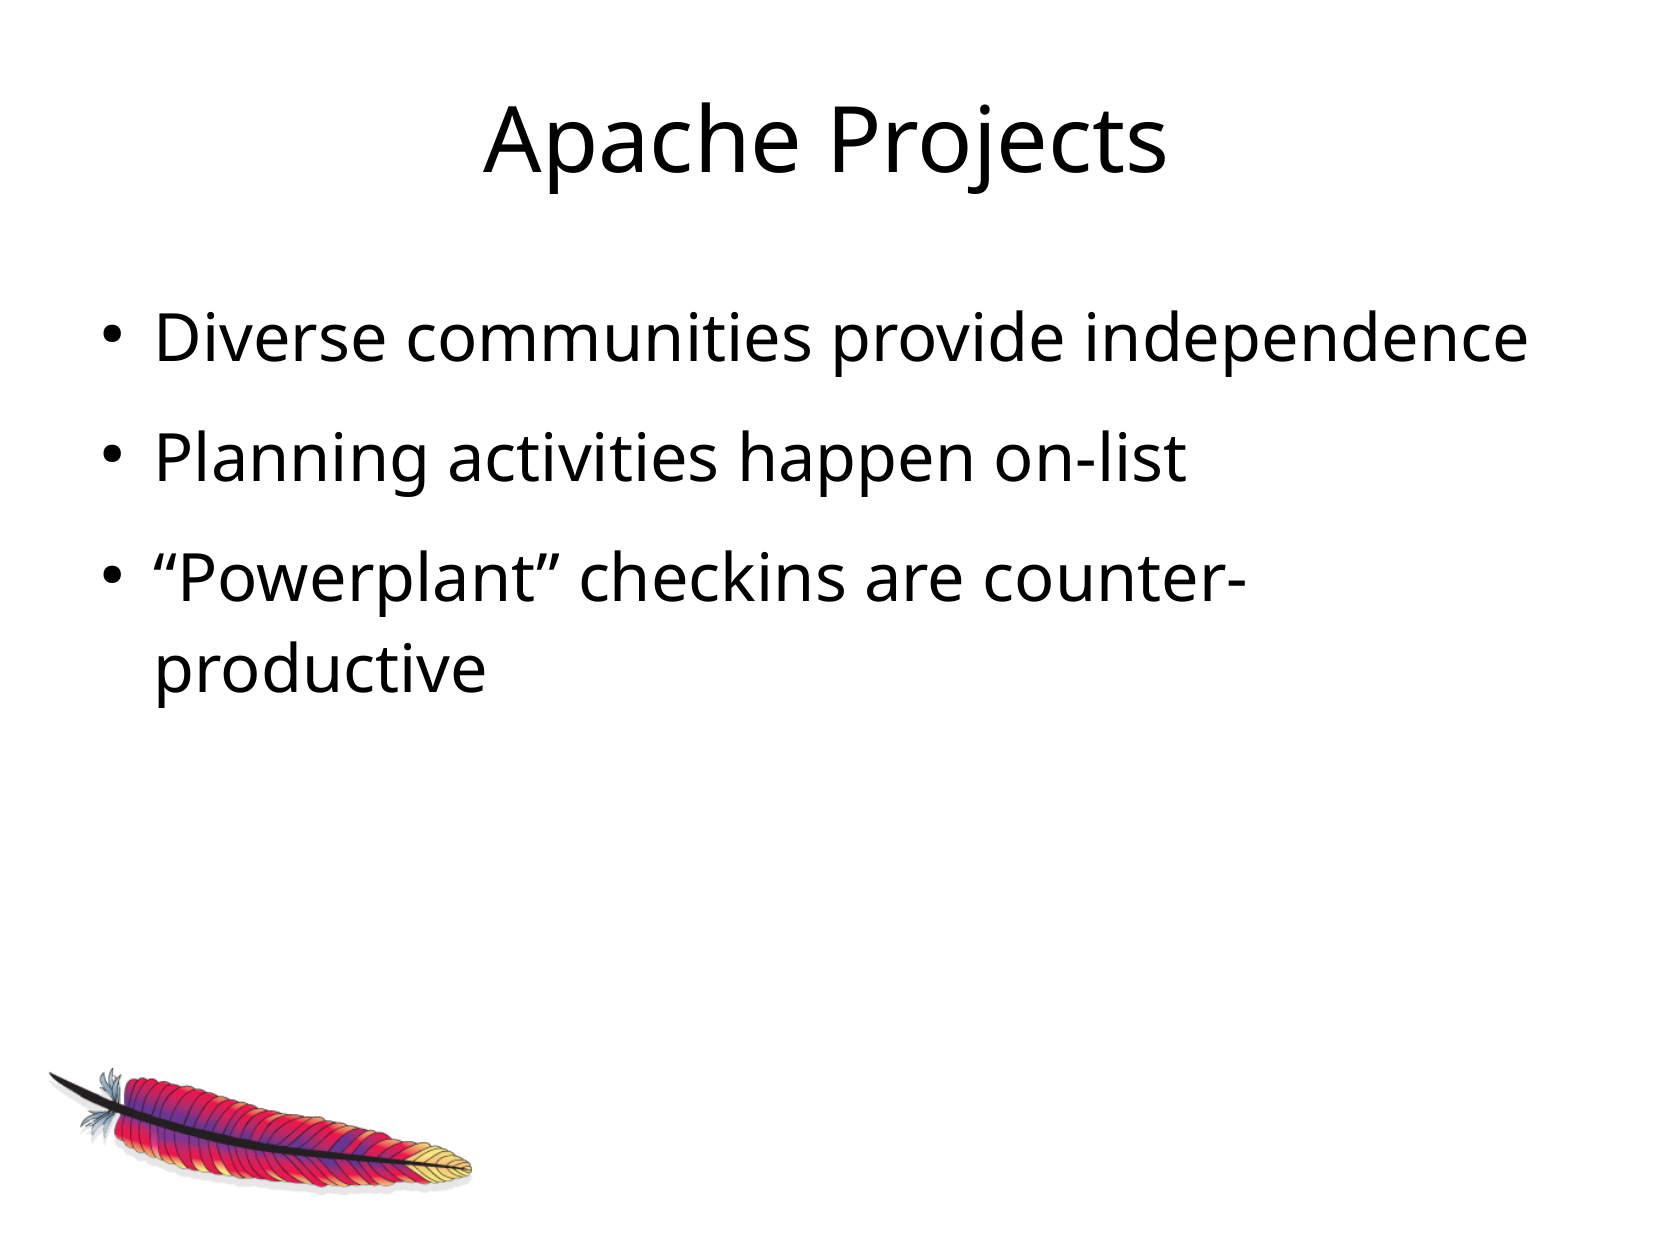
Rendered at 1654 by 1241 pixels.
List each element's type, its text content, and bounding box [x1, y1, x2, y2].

picture [45, 1064, 477, 1200]
list Diverse communities provide independence Planning activities happen on-list “Powerplant” checkins are counter-productive [82, 290, 1571, 1109]
title Apache Projects [82, 49, 1571, 226]
